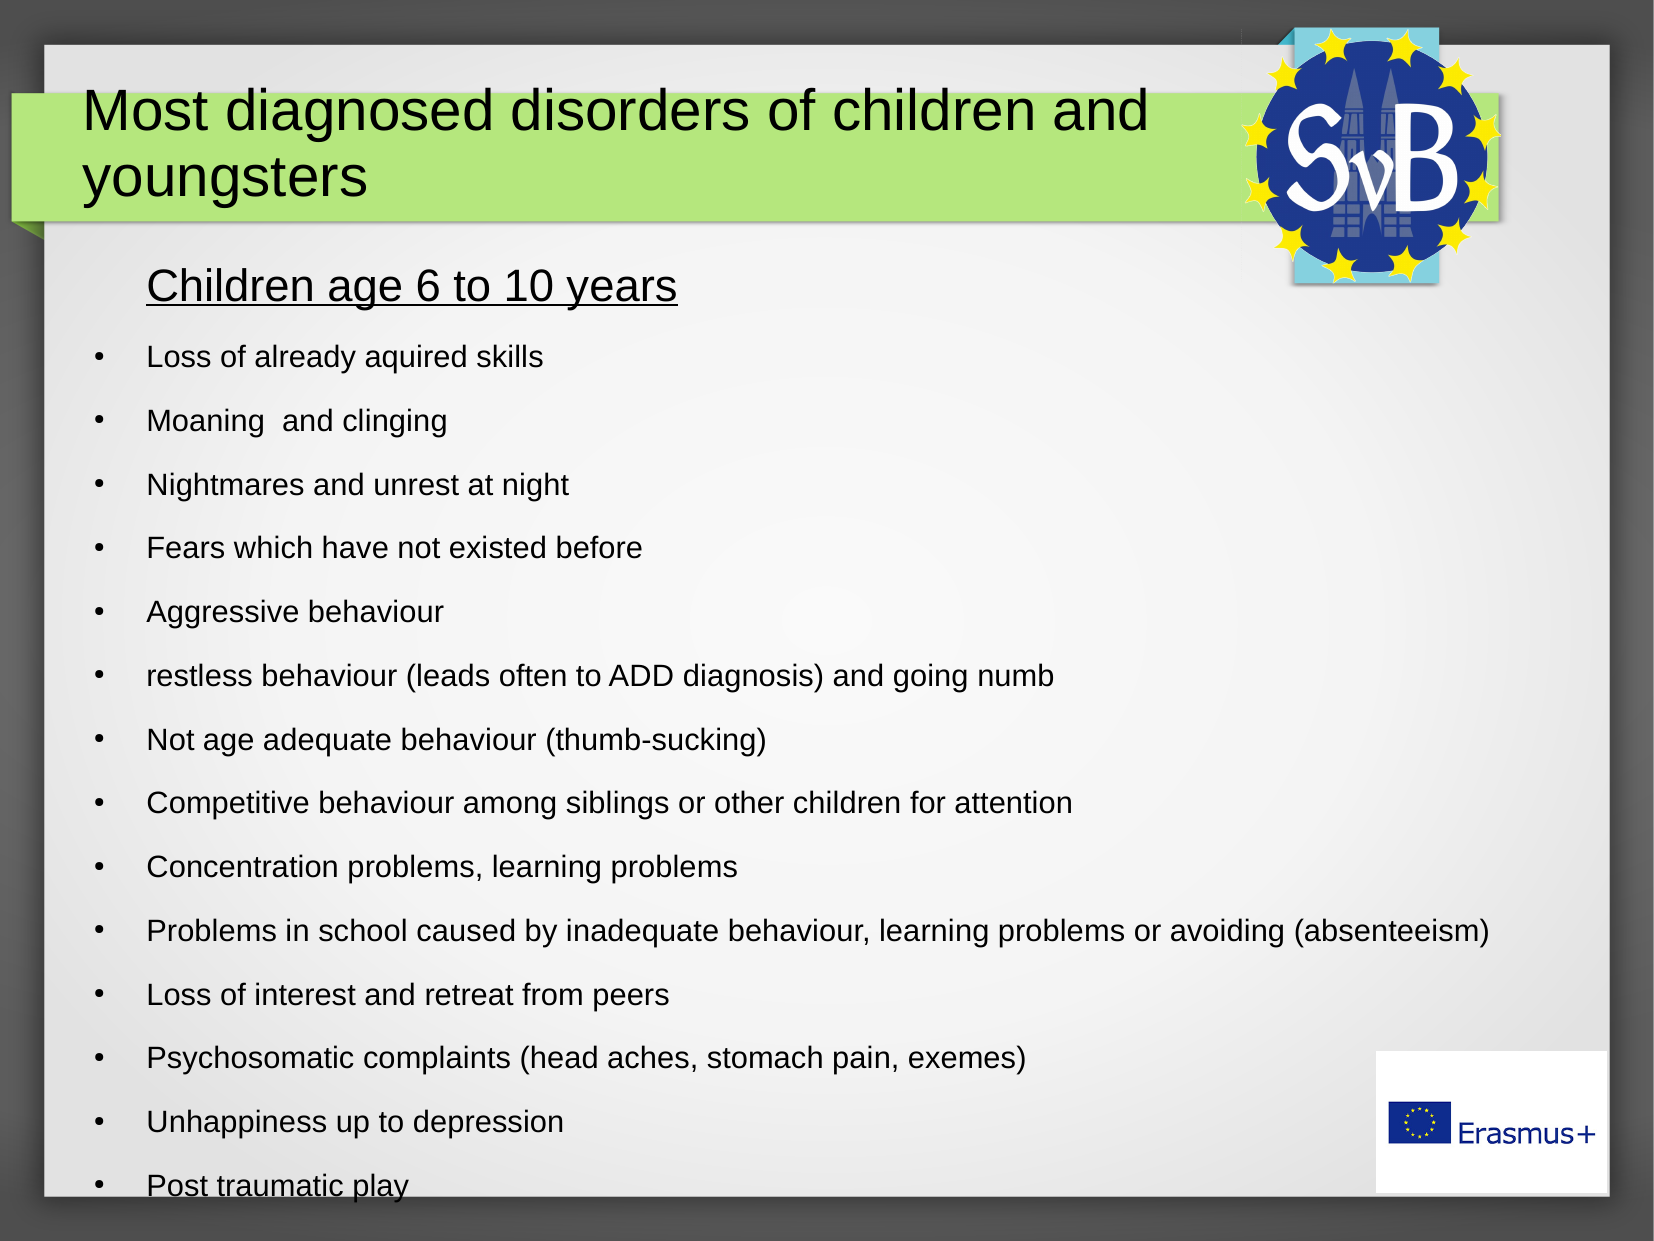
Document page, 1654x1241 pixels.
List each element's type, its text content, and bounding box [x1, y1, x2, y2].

list Children age 6 to 10 years Loss of already aquired skills Moaning and clinging Nightmares and unrest at night Fears which have not existed before Aggressive behaviour restless behaviour (leads often to ADD diagnosis) and going numb Not age adequate behaviour (thumb-sucking) Competitive behaviour among siblings or other children for attention Concentration problems, learning problems Problems in school caused by inadequate behaviour, learning problems or avoiding (absenteeism) Loss of interest and retreat from peers Psychosomatic complaints (head aches, stomach pain, exemes) Unhappiness up to depression Post traumatic play [76, 260, 1565, 1210]
picture [0, 0, 1654, 1241]
title Most diagnosed disorders of children and youngsters [82, 50, 1240, 237]
